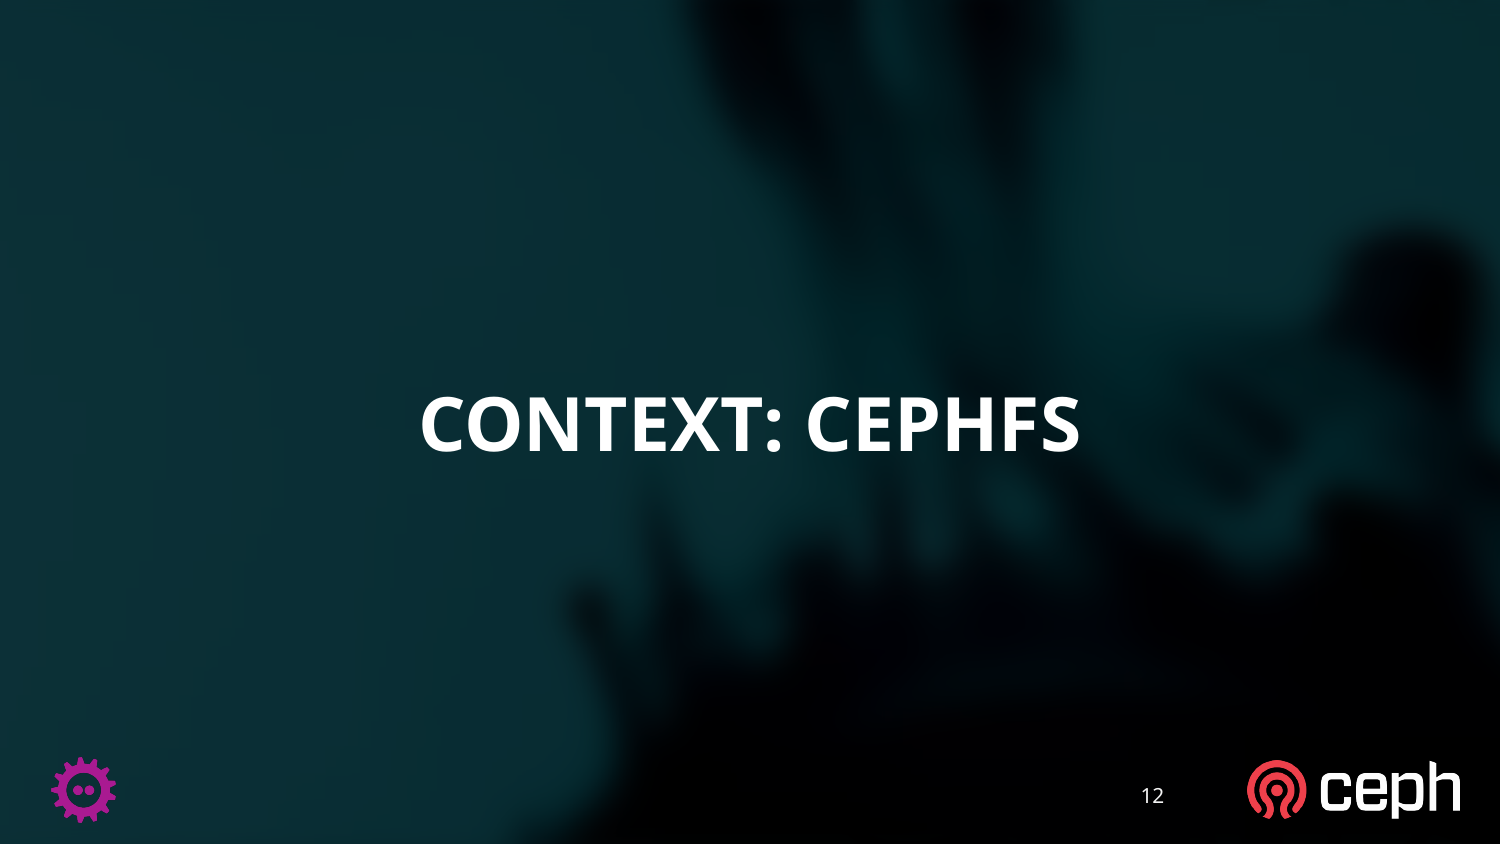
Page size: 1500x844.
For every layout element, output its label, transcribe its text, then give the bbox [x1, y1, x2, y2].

slide_number <number> [1089, 764, 1179, 829]
title CONTEXT: CEPHFS [51, 352, 1449, 491]
picture [0, 0, 1500, 844]
